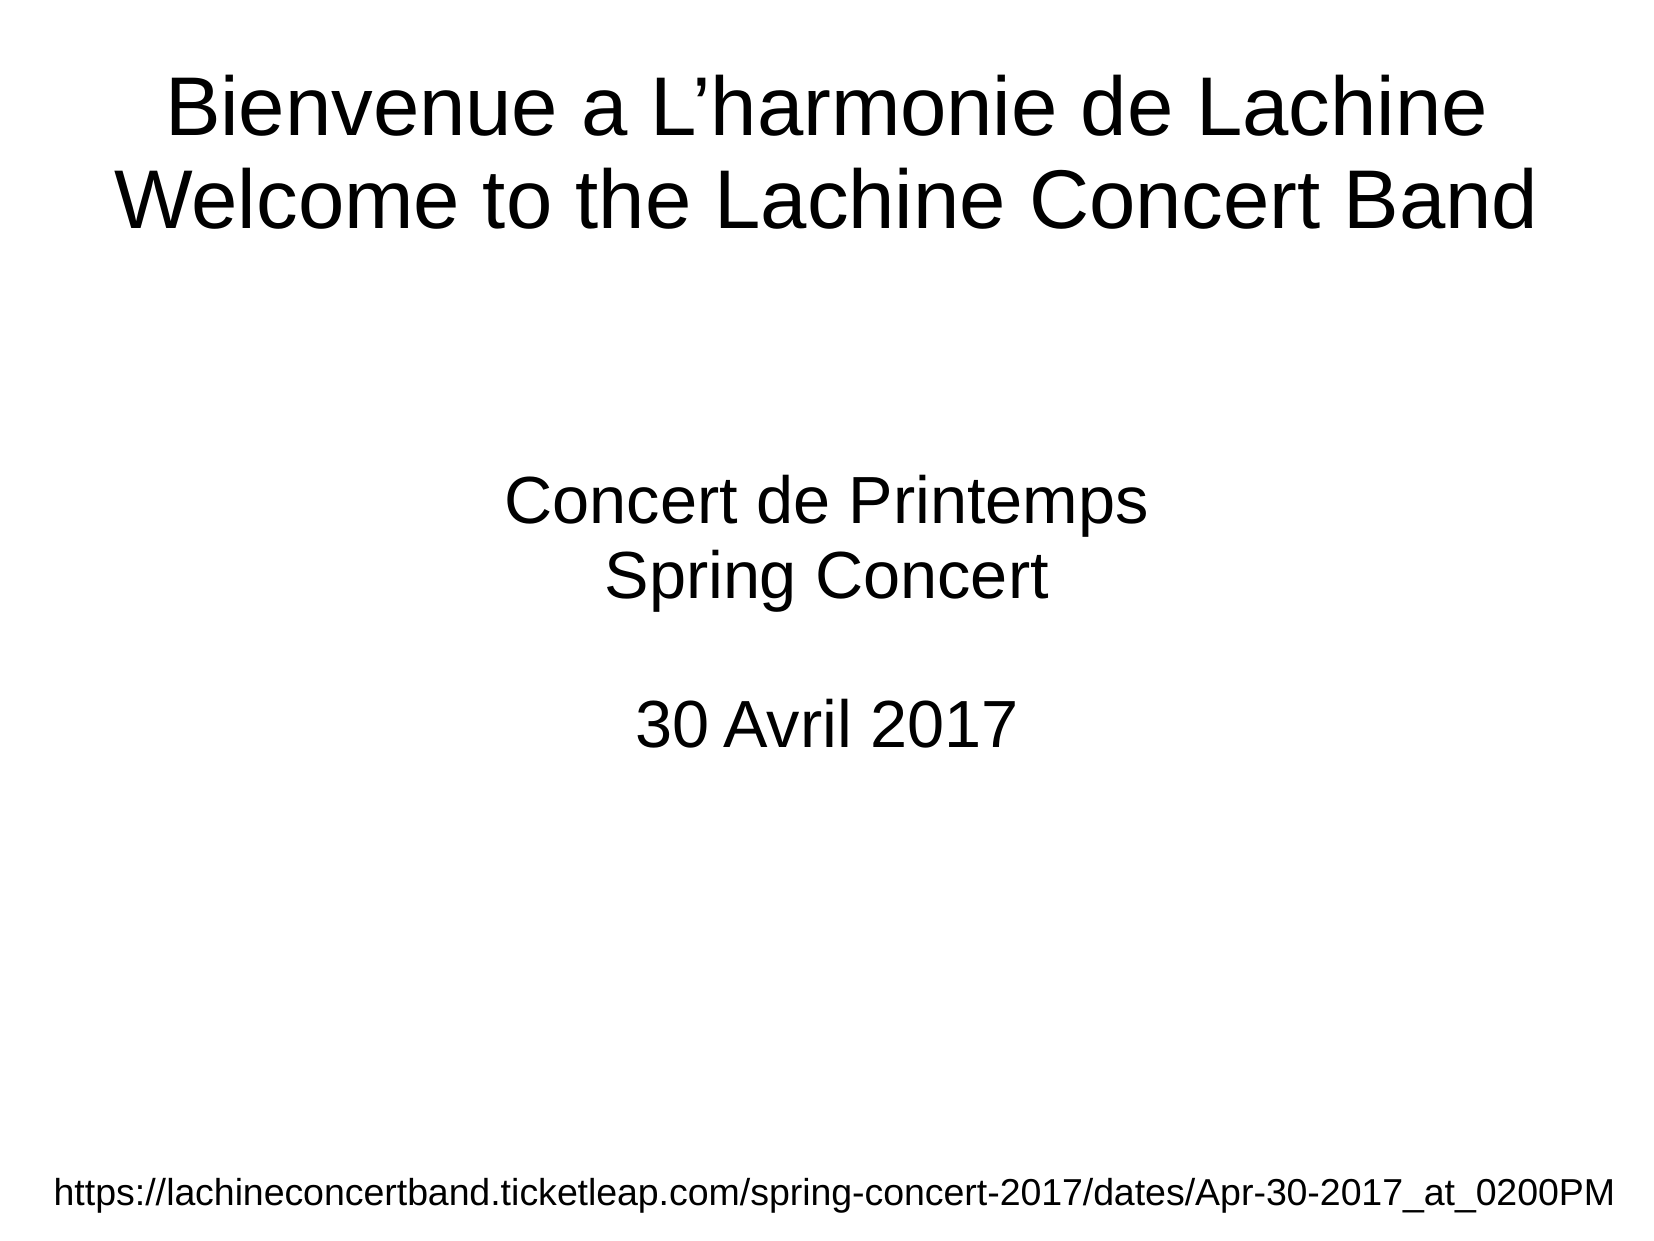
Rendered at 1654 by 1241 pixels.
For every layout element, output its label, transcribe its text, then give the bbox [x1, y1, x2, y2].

text_box https://lachineconcertband.ticketleap.com/spring-concert-2017/dates/Apr-30-2017_at_0200PM [38, 1163, 1631, 1221]
subtitle Concert de Printemps Spring Concert 30 Avril 2017 [82, 290, 1571, 1010]
title Bienvenue a L’harmonie de Lachine Welcome to the Lachine Concert Band [82, 49, 1571, 257]
